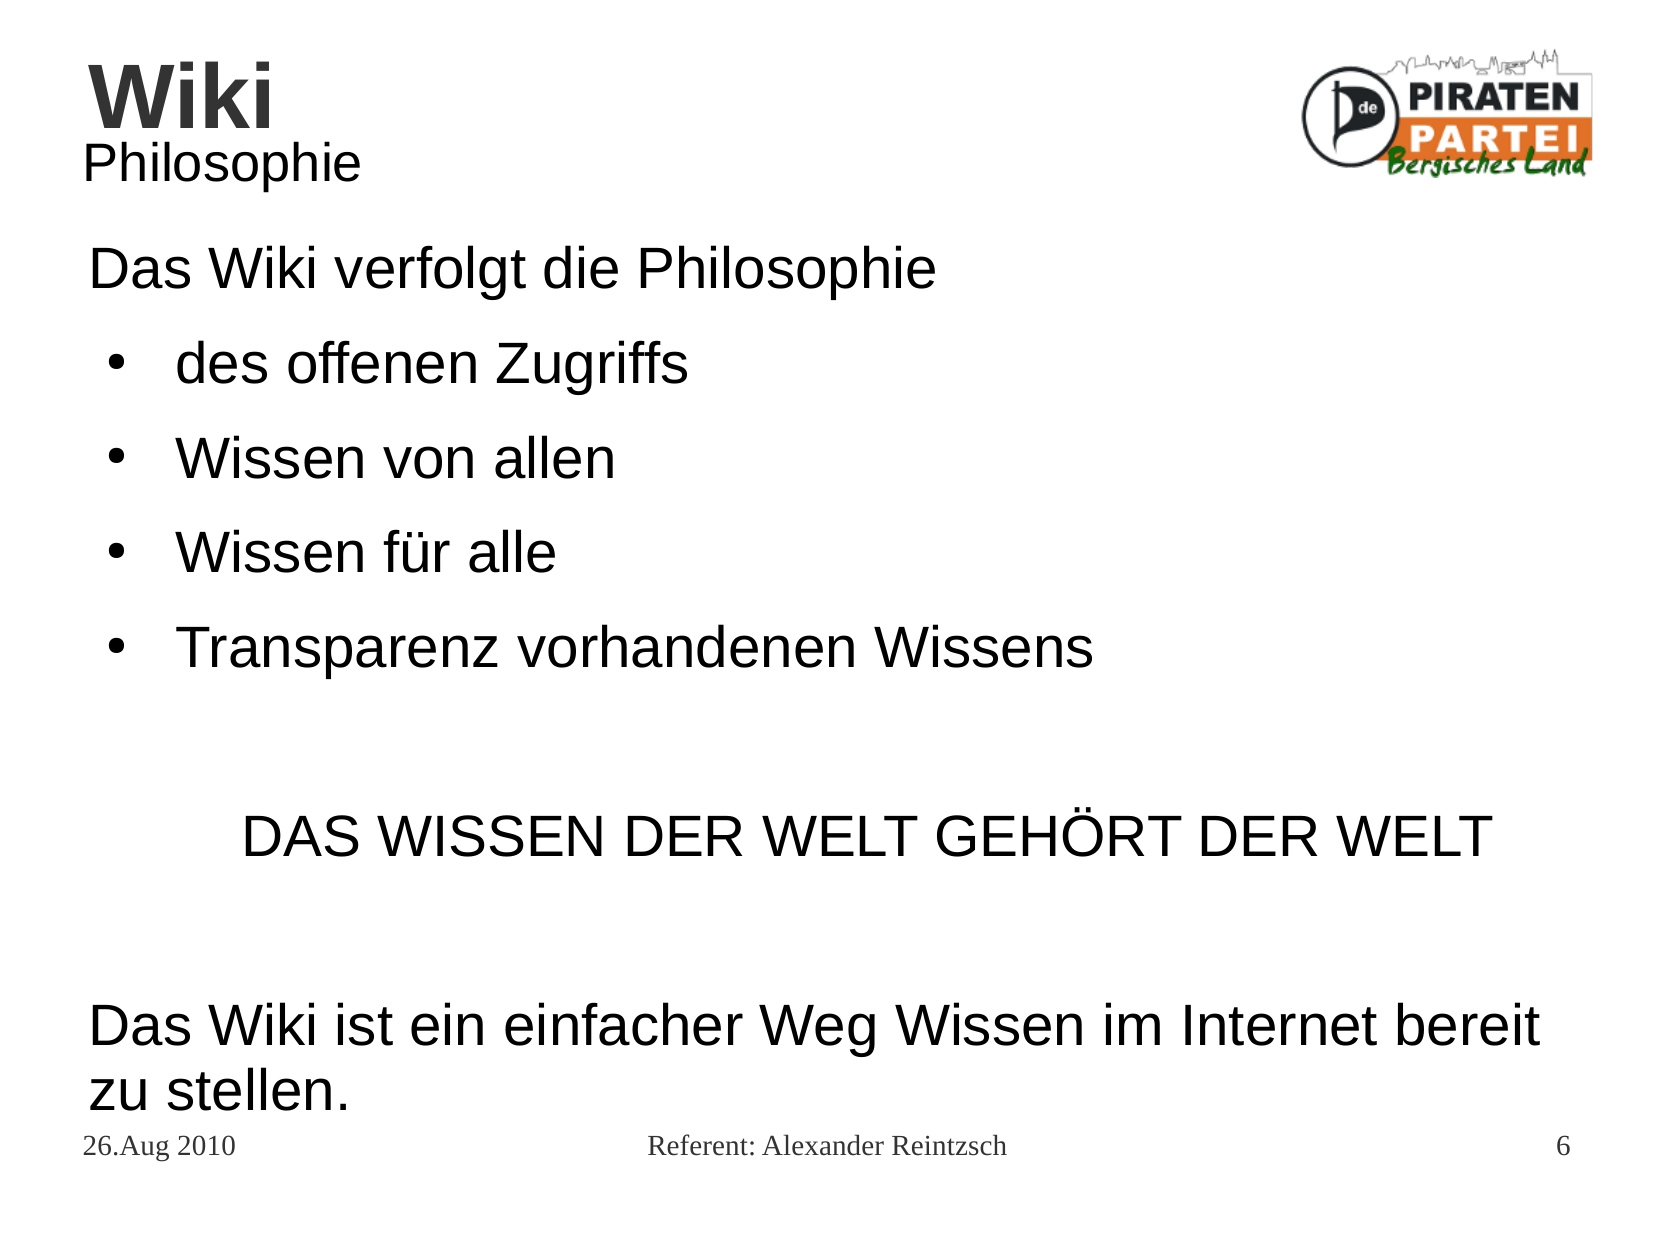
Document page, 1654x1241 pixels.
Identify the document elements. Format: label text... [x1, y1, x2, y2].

list Das Wiki verfolgt die Philosophie des offenen Zugriffs Wissen von allen Wissen für alle Transparenz vorhandenen Wissens DAS WISSEN DER WELT GEHÖRT DER WELT Das Wiki ist ein einfacher Weg Wissen im Internet bereit zu stellen. [88, 236, 1577, 1123]
picture [1299, 48, 1595, 178]
title Philosophie [82, 118, 1300, 207]
